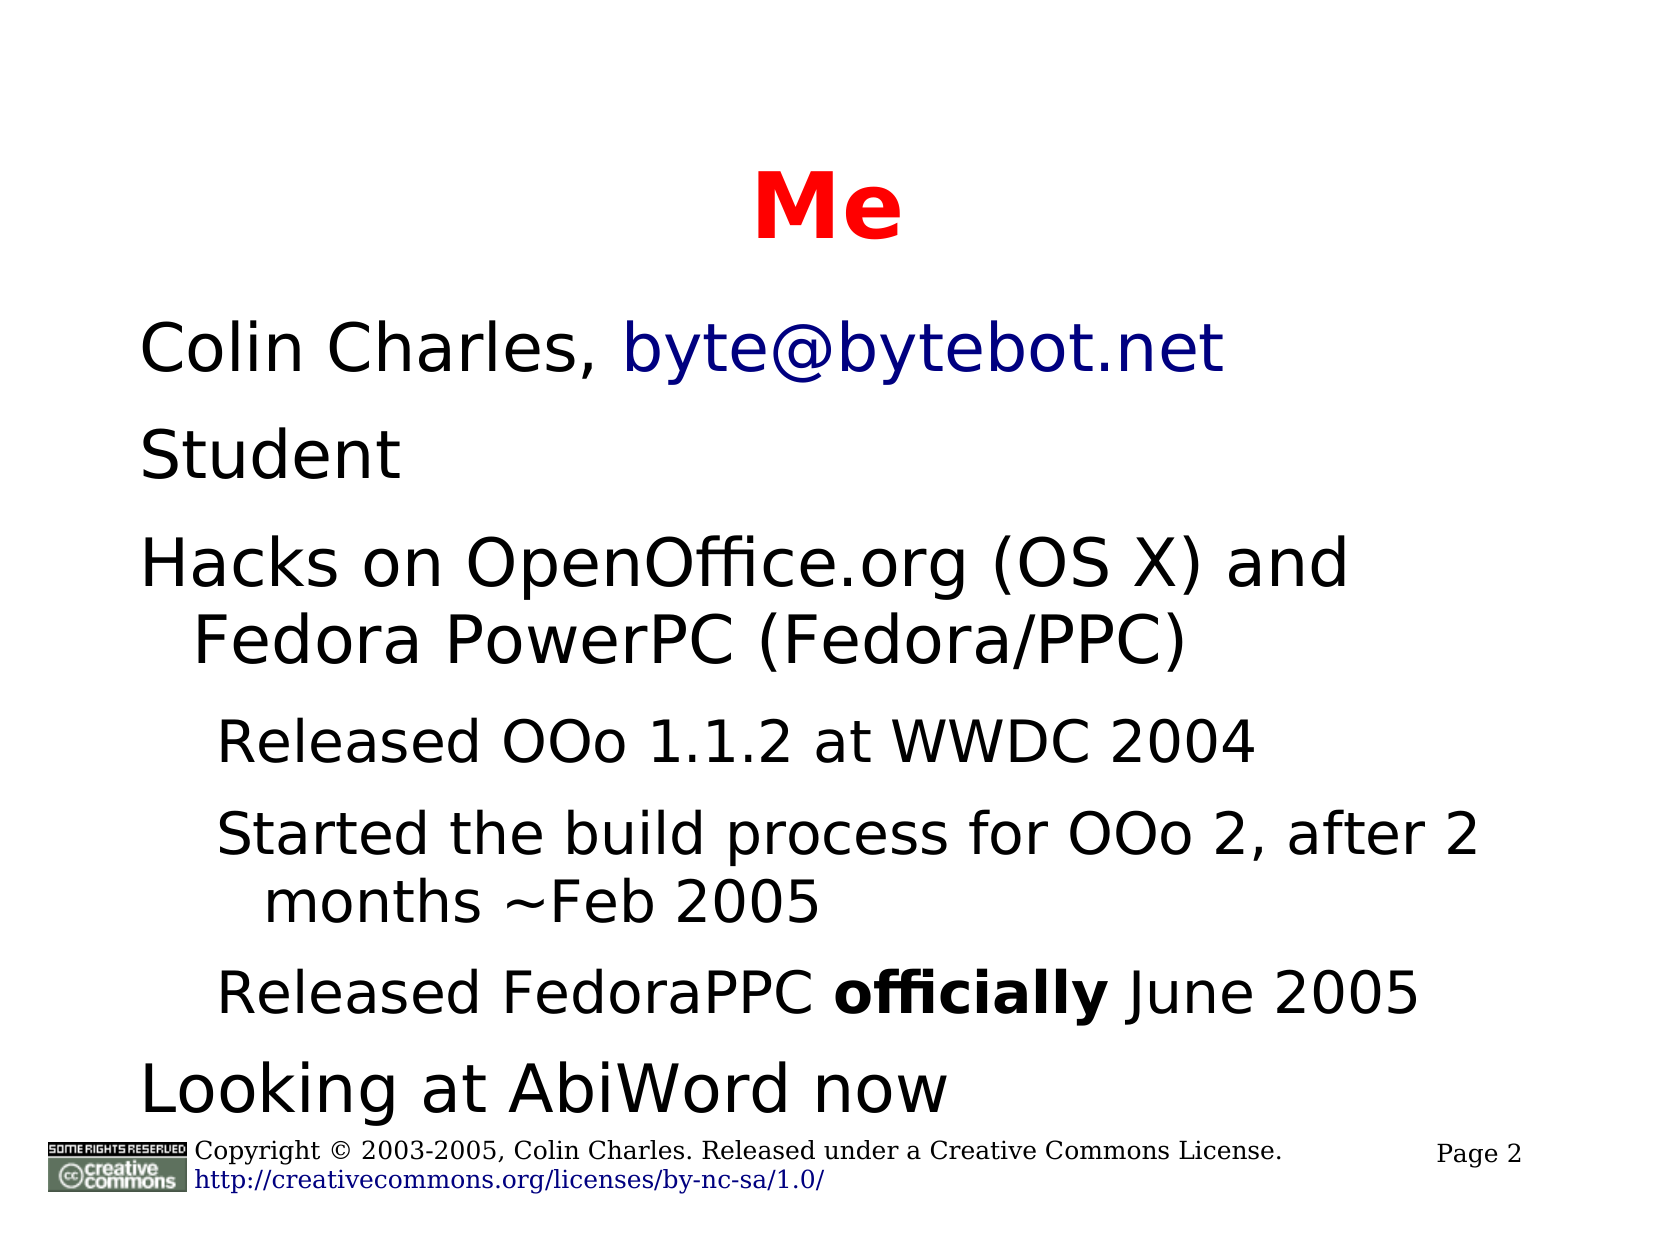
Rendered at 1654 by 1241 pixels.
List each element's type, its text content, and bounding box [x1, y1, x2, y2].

list Colin Charles, byte@bytebot.net Student Hacks on OpenOffice.org (OS X) and Fedora PowerPC (Fedora/PPC) Released OOo 1.1.2 at WWDC 2004 Started the build process for OOo 2, after 2 months ~Feb 2005 Released FedoraPPC officially June 2005 Looking at AbiWord now [121, 309, 1534, 1129]
title Me [121, 102, 1534, 309]
picture [48, 1142, 187, 1192]
